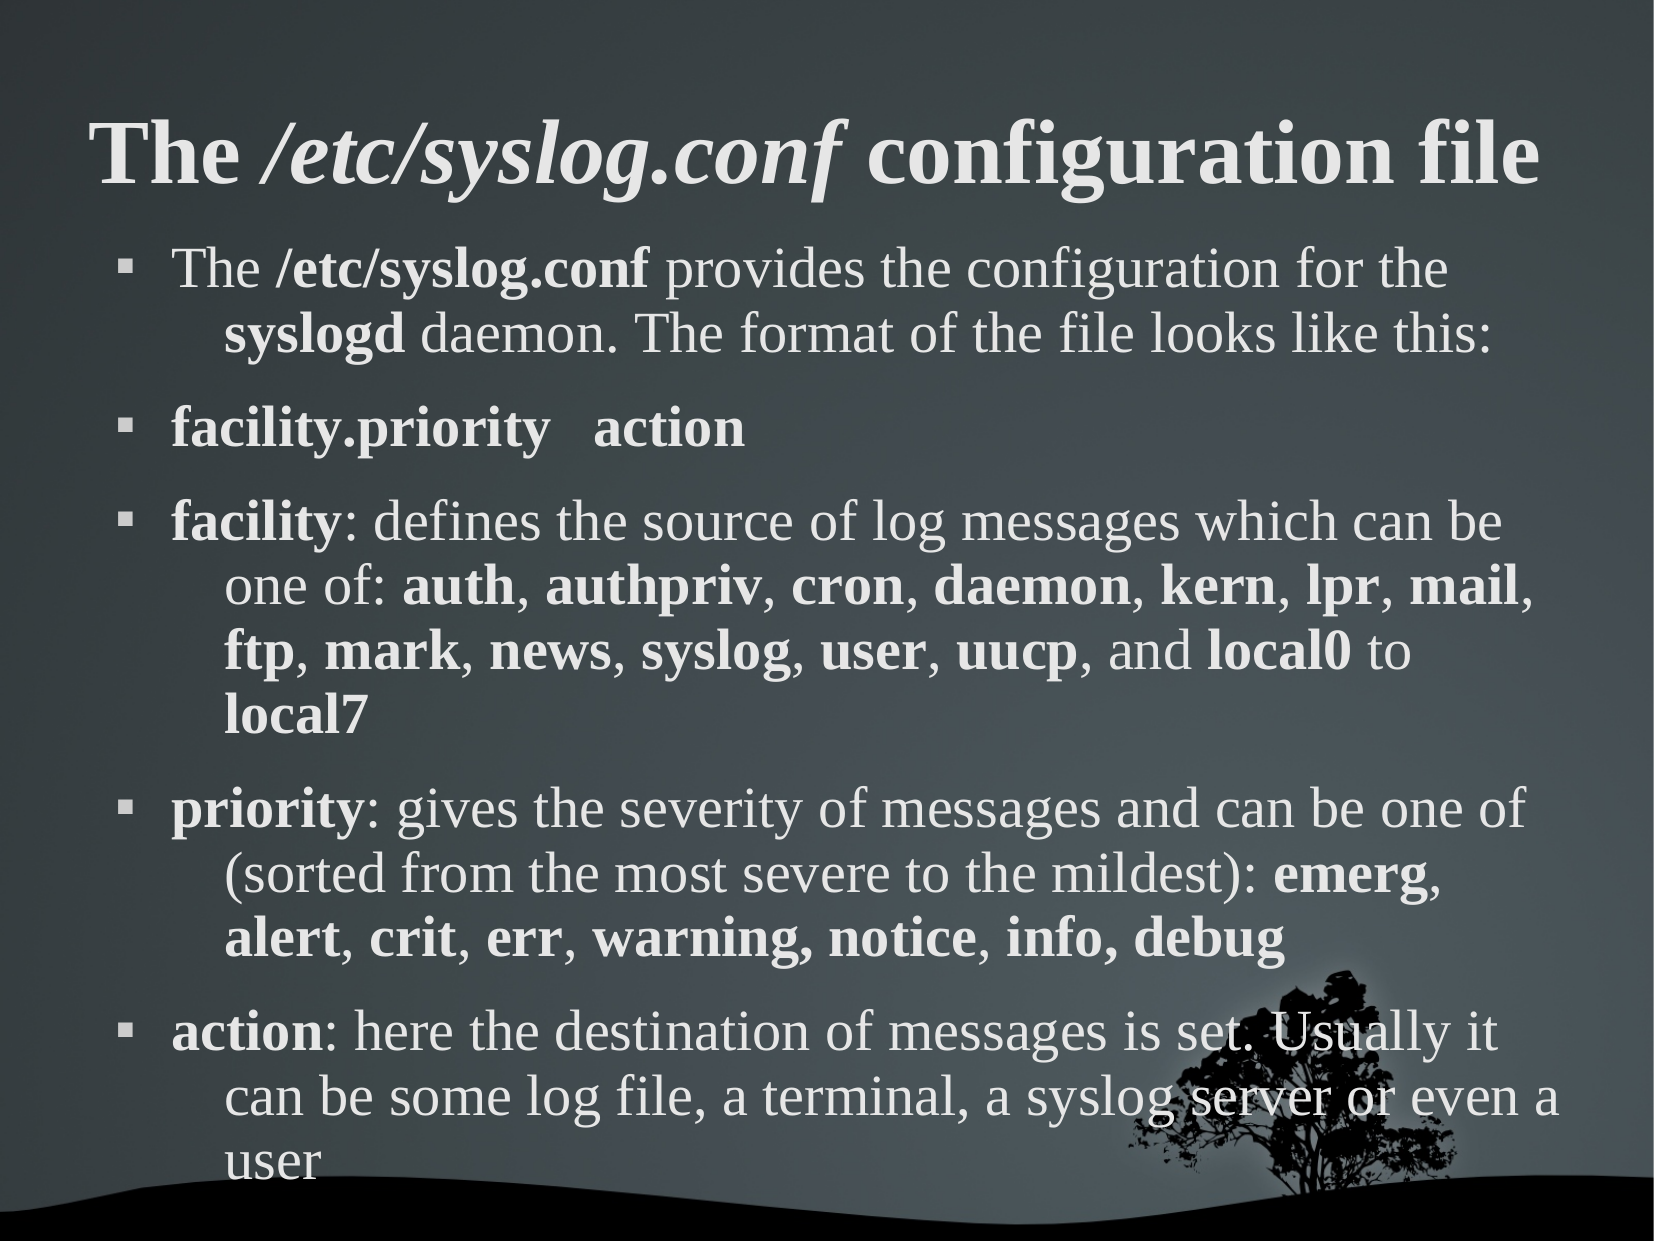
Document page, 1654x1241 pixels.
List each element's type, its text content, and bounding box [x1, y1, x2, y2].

title The /etc/syslog.conf configuration file [82, 49, 1571, 235]
picture [0, 0, 1654, 1241]
list The /etc/syslog.conf provides the configuration for the syslogd daemon. The format of the file looks like this: facility.priority action facility: defines the source of log messages which can be one of: auth, authpriv, cron, daemon, kern, lpr, mail, ftp, mark, news, syslog, user, uucp, and local0 to local7 priority: gives the severity of messages and can be one of (sorted from the most severe to the mildest): emerg, alert, crit, err, warning, notice, info, debug action: here the destination of messages is set. Usually it can be some log file, a terminal, a syslog server or even a user [82, 235, 1571, 1193]
